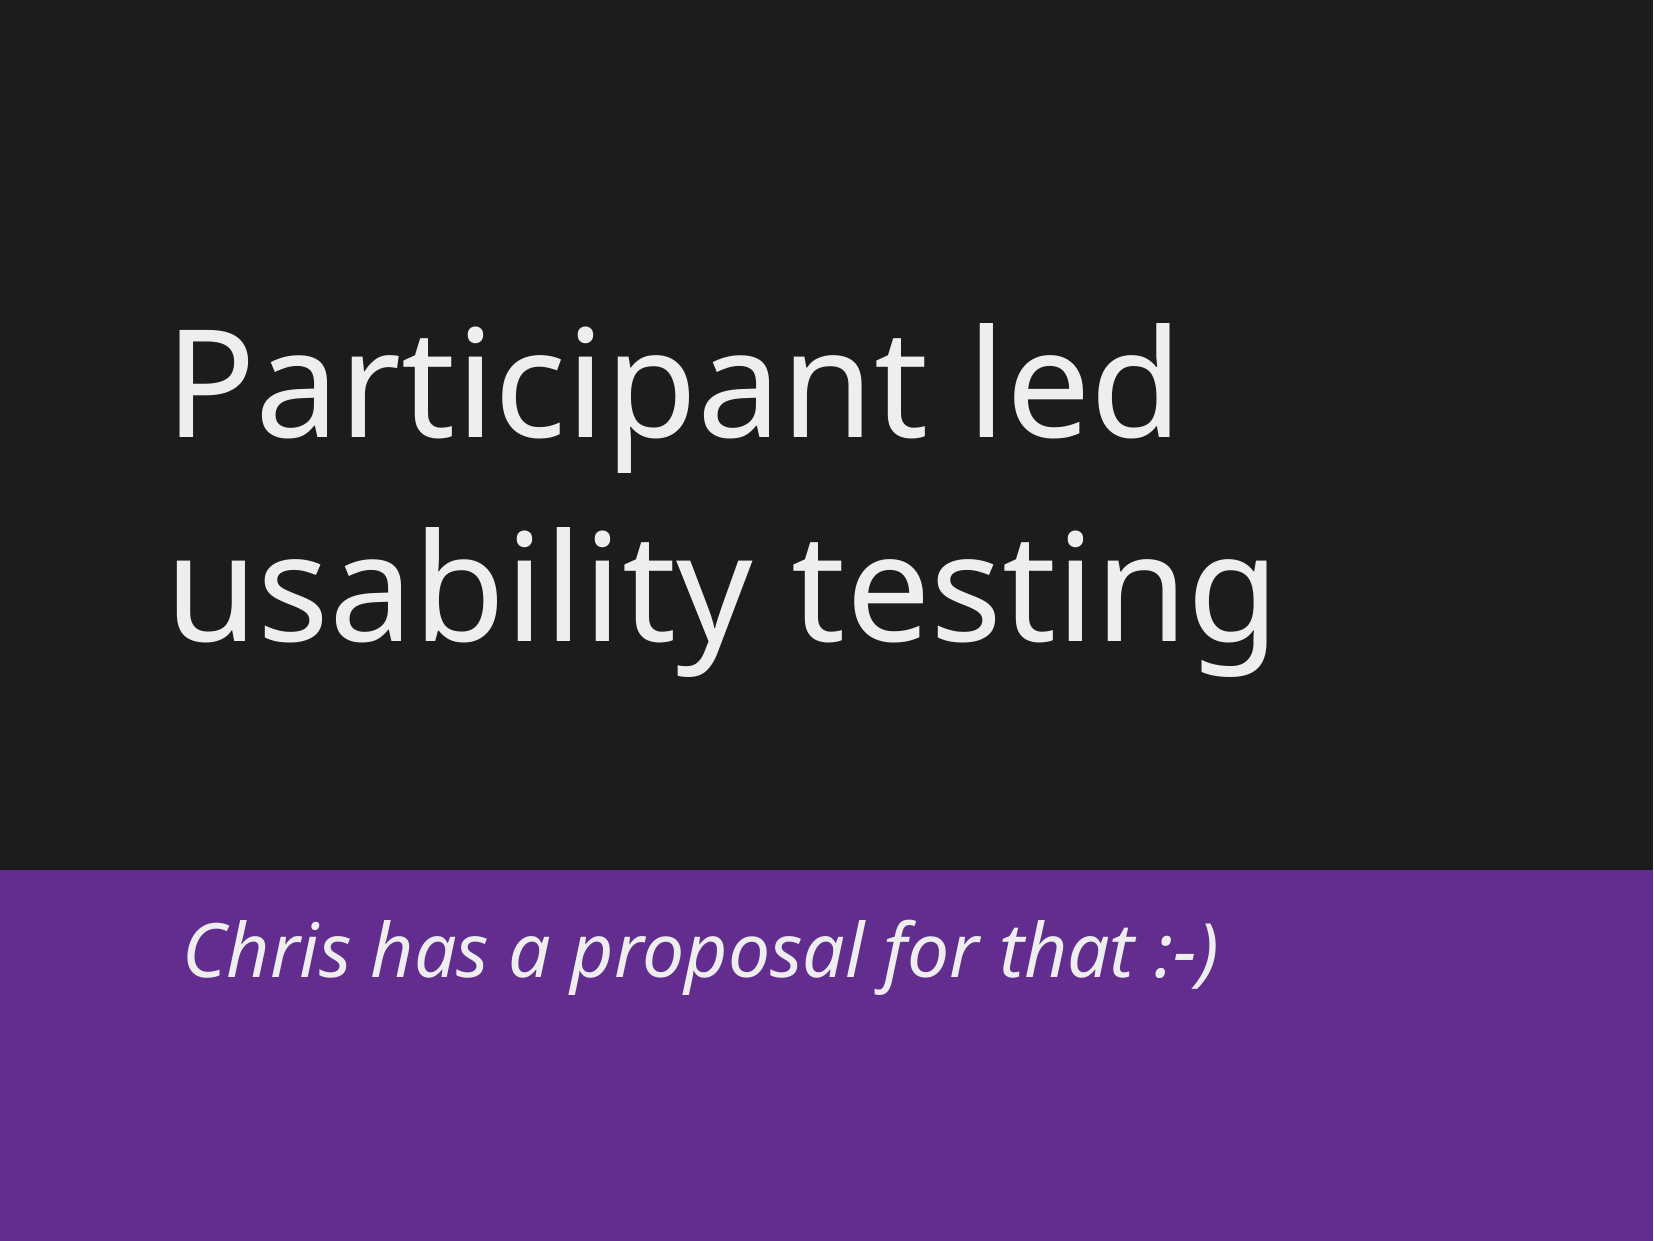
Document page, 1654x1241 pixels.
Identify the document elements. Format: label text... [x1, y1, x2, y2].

list Chris has a proposal for that :-) [165, 897, 1571, 1241]
title Participant led usability testing [165, 72, 1571, 778]
